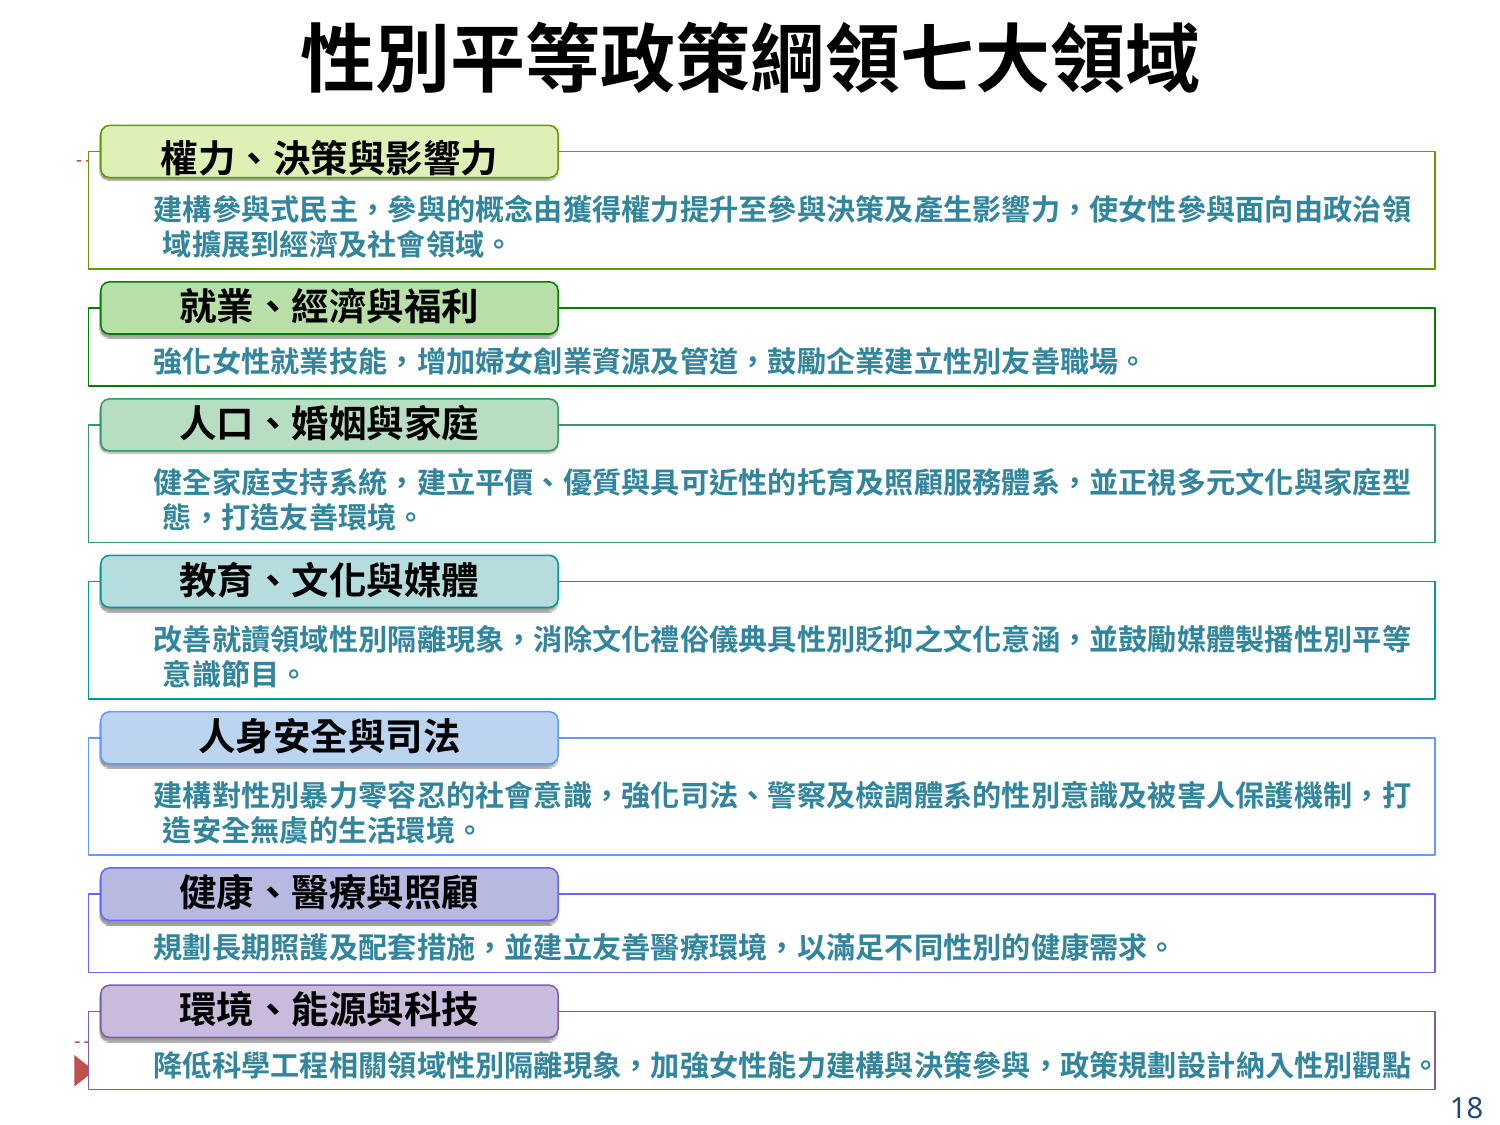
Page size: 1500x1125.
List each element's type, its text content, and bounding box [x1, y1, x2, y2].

text_box 強化女性就業技能，增加婦女創業資源及管道，鼓勵企業建立性別友善職場。 [88, 308, 1435, 386]
text_box 權力、決策與影響力 [100, 125, 559, 178]
text_box 規劃長期照護及配套措施，並建立友善醫療環境，以滿足不同性別的健康需求。 [88, 894, 1435, 972]
text_box 教育、文化與媒體 [100, 555, 559, 608]
text_box 降低科學工程相關領域性別隔離現象，加強女性能力建構與決策參與，政策規劃設計納入性別觀點。 [88, 1011, 1435, 1090]
text_box 人身安全與司法 [100, 711, 559, 764]
text_box 就業、經濟與福利 [100, 281, 559, 335]
text_box 健康、醫療與照顧 [100, 867, 559, 921]
text_box 人口、婚姻與家庭 [100, 398, 559, 451]
text_box 健全家庭支持系統，建立平價、優質與具可近性的托育及照顧服務體系，並正視多元文化與家庭型態，打造友善環境。 [88, 425, 1435, 542]
text_box 改善就讀領域性別隔離現象，消除文化禮俗儀典具性別貶抑之文化意涵，並鼓勵媒體製播性別平等意識節目。 [88, 582, 1435, 699]
text_box 18 [1435, 1082, 1500, 1125]
text_box 建構對性別暴力零容忍的社會意識，強化司法、警察及檢調體系的性別意識及被害人保護機制，打造安全無虞的生活環境。 [88, 738, 1435, 855]
text_box 建構參與式民主，參與的概念由獲得權力提升至參與決策及產生影響力，使女性參與面向由政治領域擴展到經濟及社會領域。 [88, 151, 1435, 269]
text_box 環境、能源與科技 [100, 985, 559, 1038]
text_box 性別平等政策綱領七大領域 [0, 0, 1500, 114]
